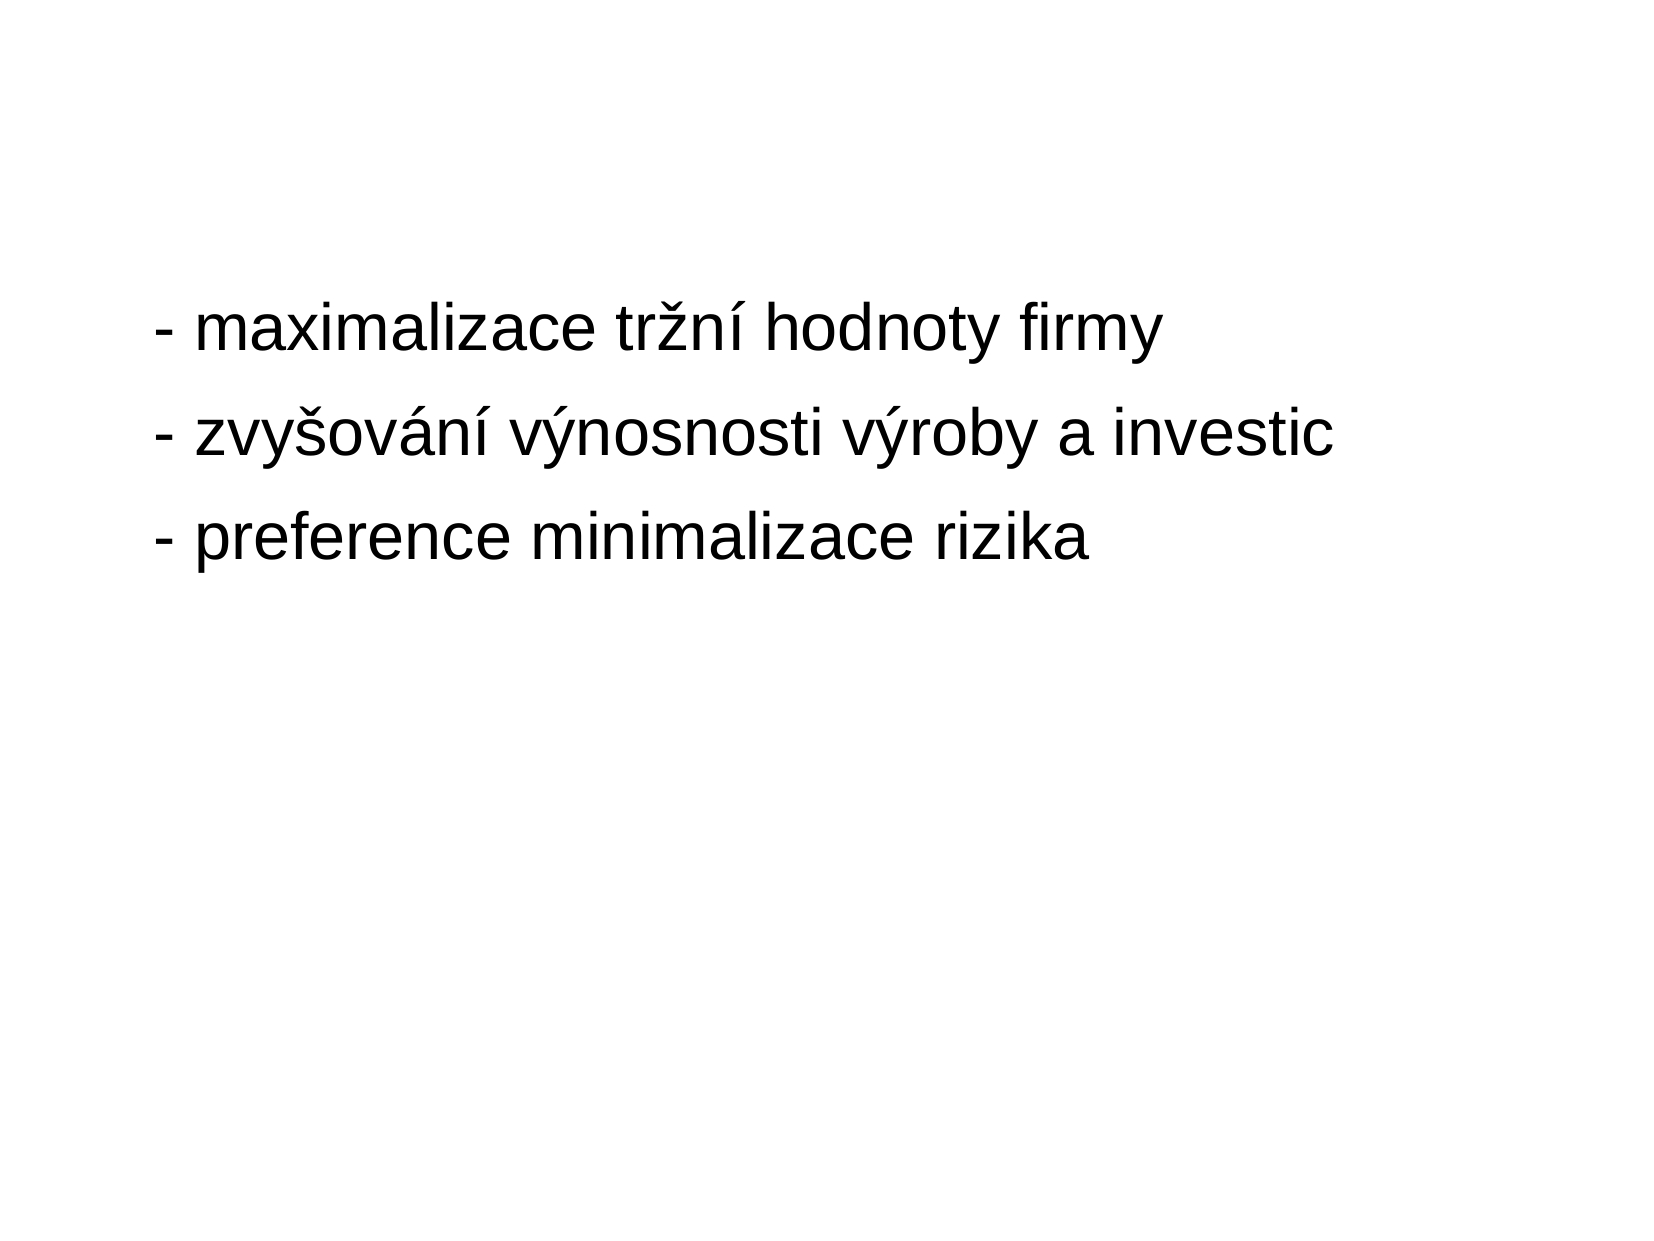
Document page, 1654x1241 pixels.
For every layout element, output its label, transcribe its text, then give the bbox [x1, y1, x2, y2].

list - maximalizace tržní hodnoty firmy - zvyšování výnosnosti výroby a investic - preference minimalizace rizika [82, 290, 1571, 1109]
